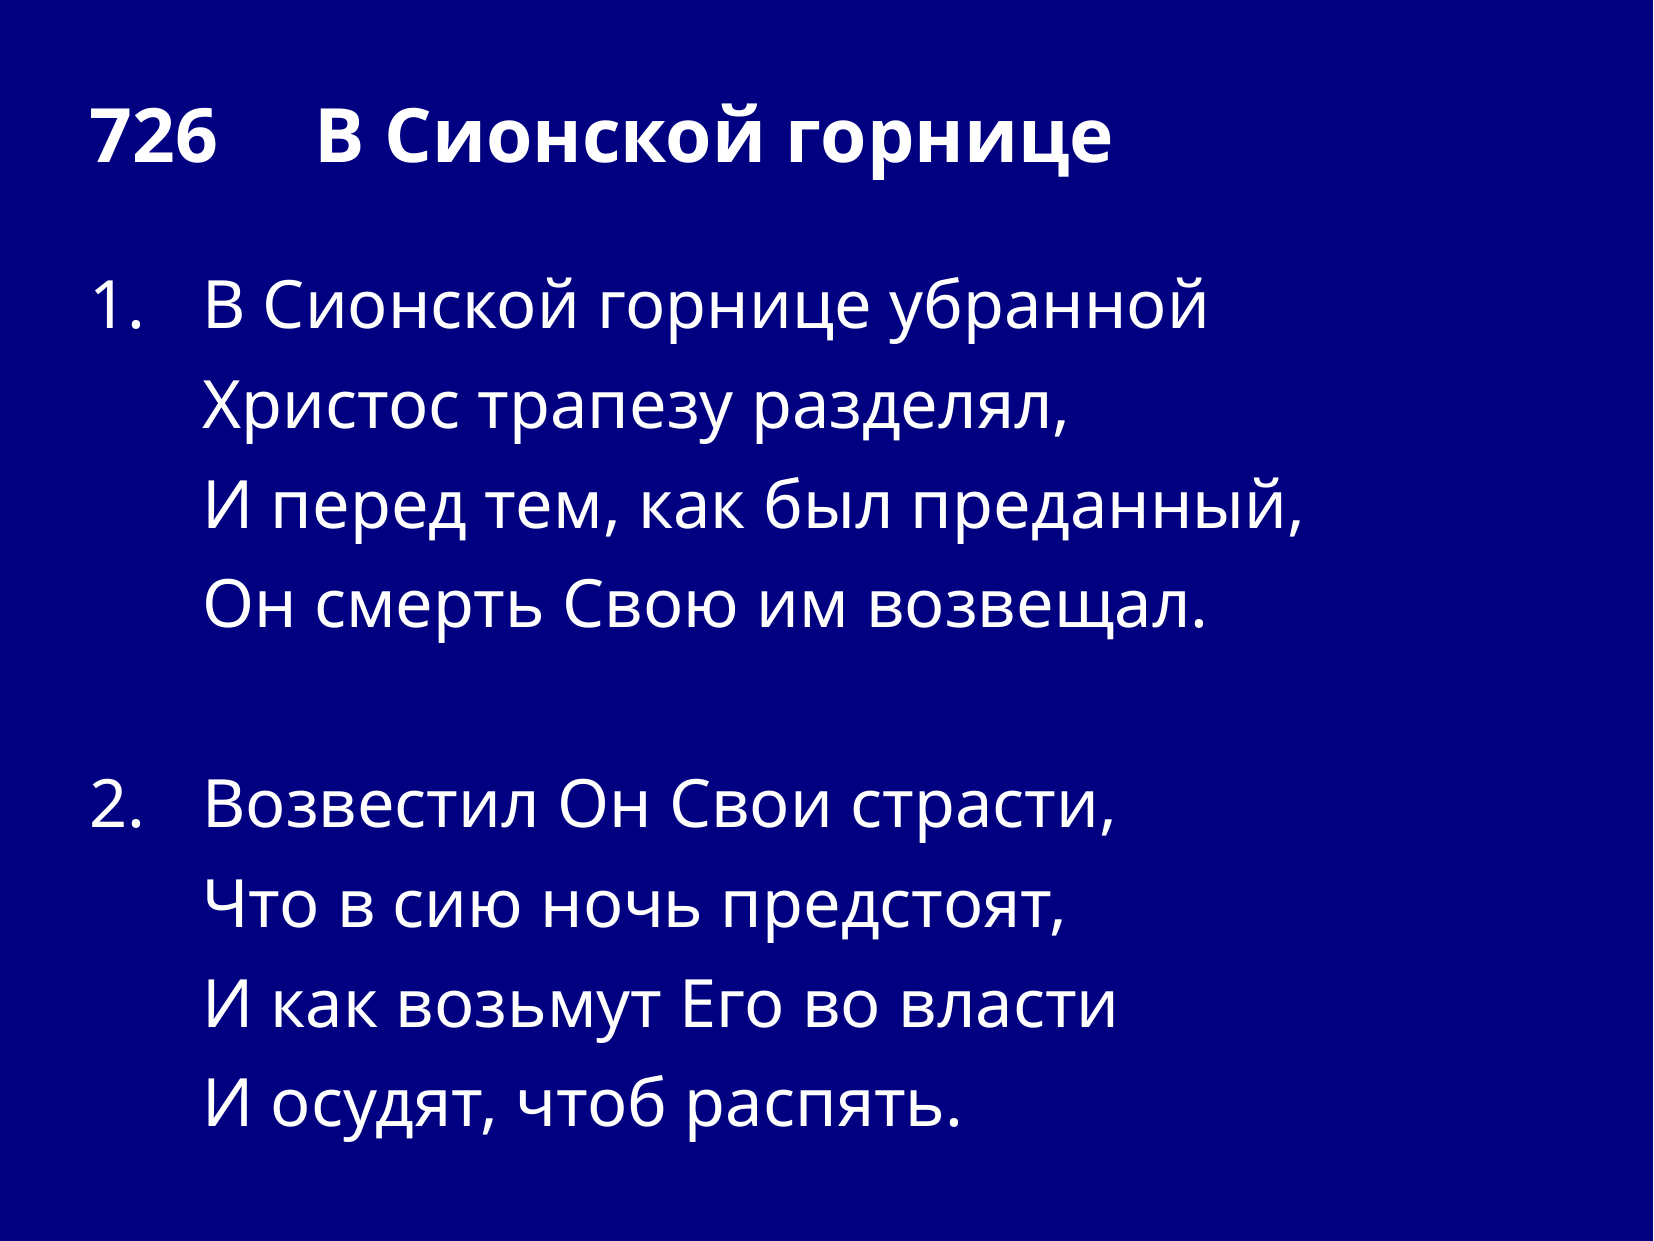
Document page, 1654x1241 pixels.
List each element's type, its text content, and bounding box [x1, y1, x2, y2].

text_box 1. В Сионской горнице убранной Христос трапезу разделял, И перед тем, как был преданный, Он смерть Свою им возвещал. 2. Возвестил Он Свои страсти, Что в сию ночь предстоят, И как возьмут Его во власти И осудят, чтоб распять. [75, 188, 1576, 1163]
text_box 726 В Сионской горнице [75, 75, 1576, 188]
